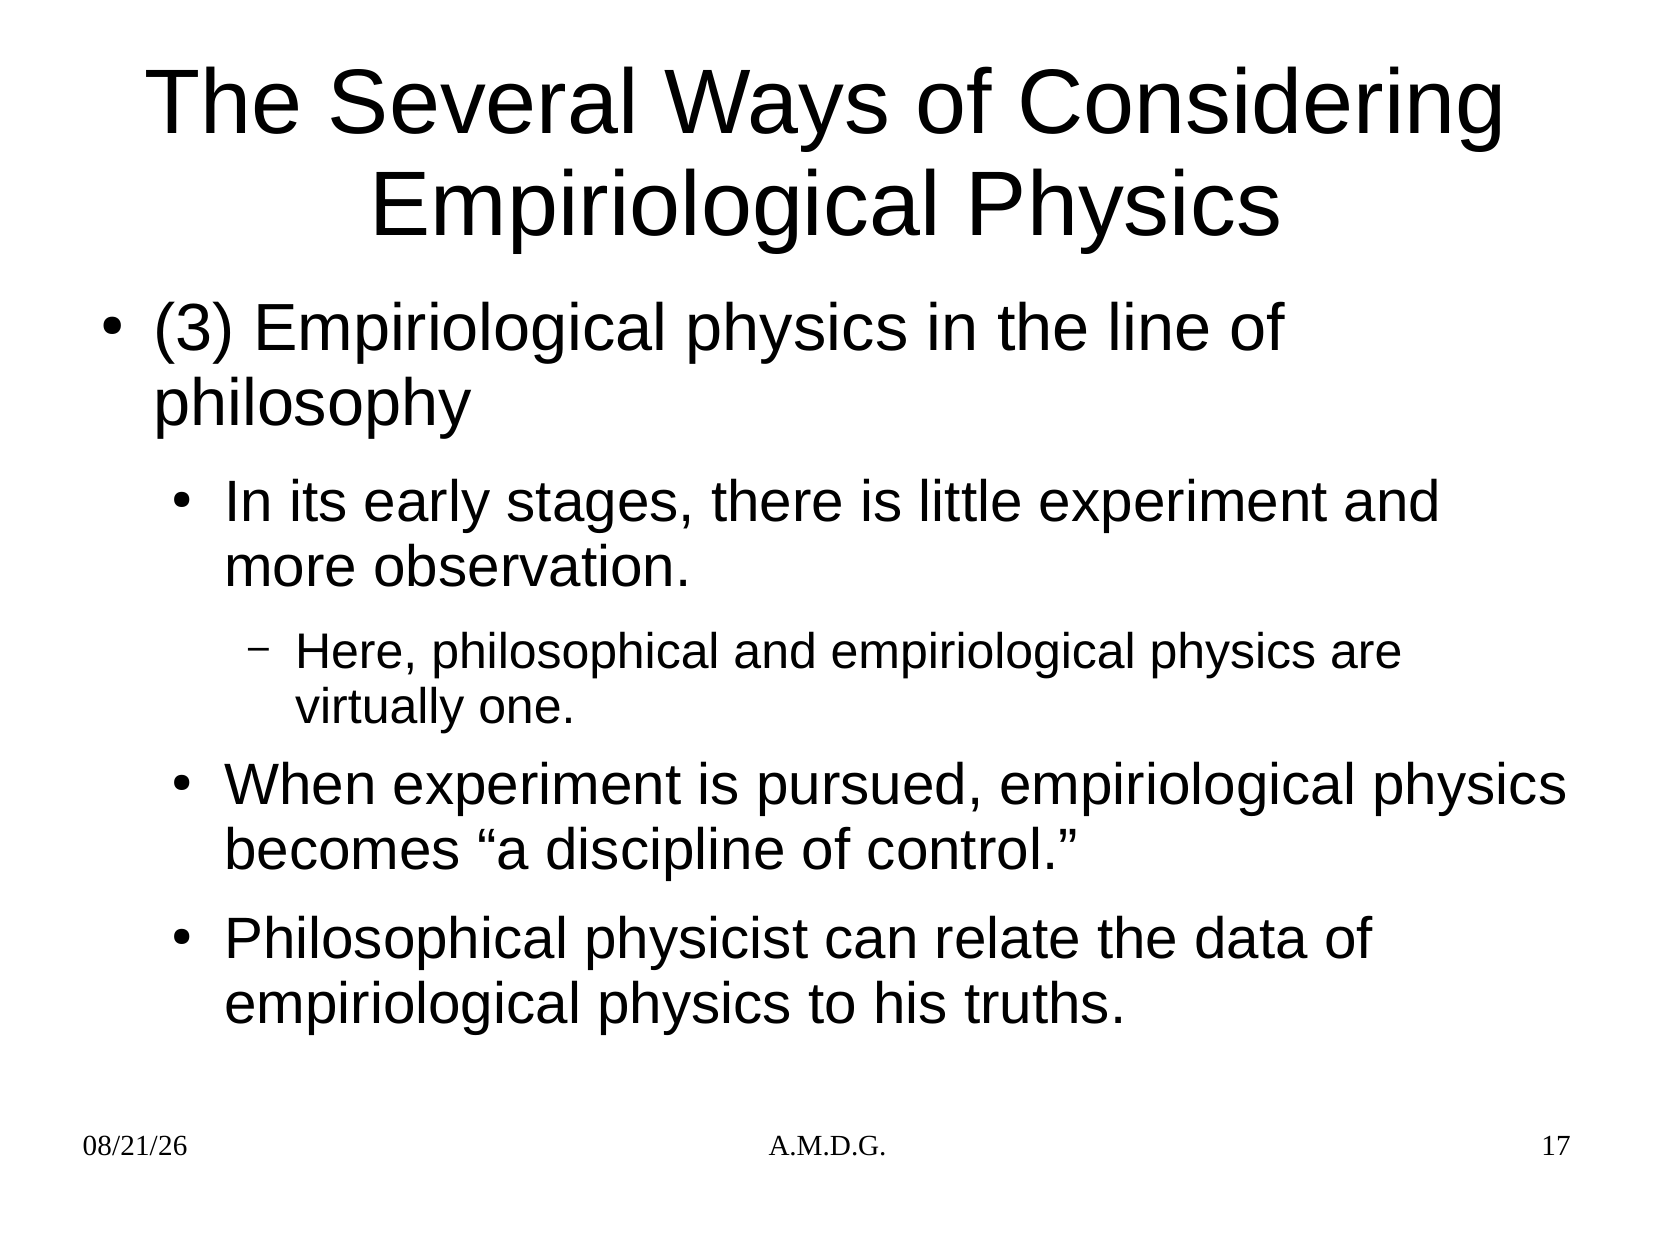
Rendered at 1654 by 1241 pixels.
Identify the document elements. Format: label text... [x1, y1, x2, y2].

list (3) Empiriological physics in the line of philosophy In its early stages, there is little experiment and more observation. Here, philosophical and empiriological physics are virtually one. When experiment is pursued, empiriological physics becomes “a discipline of control.” Philosophical physicist can relate the data of empiriological physics to his truths. [82, 290, 1571, 1109]
title The Several Ways of Considering Empiriological Physics [82, 49, 1571, 257]
